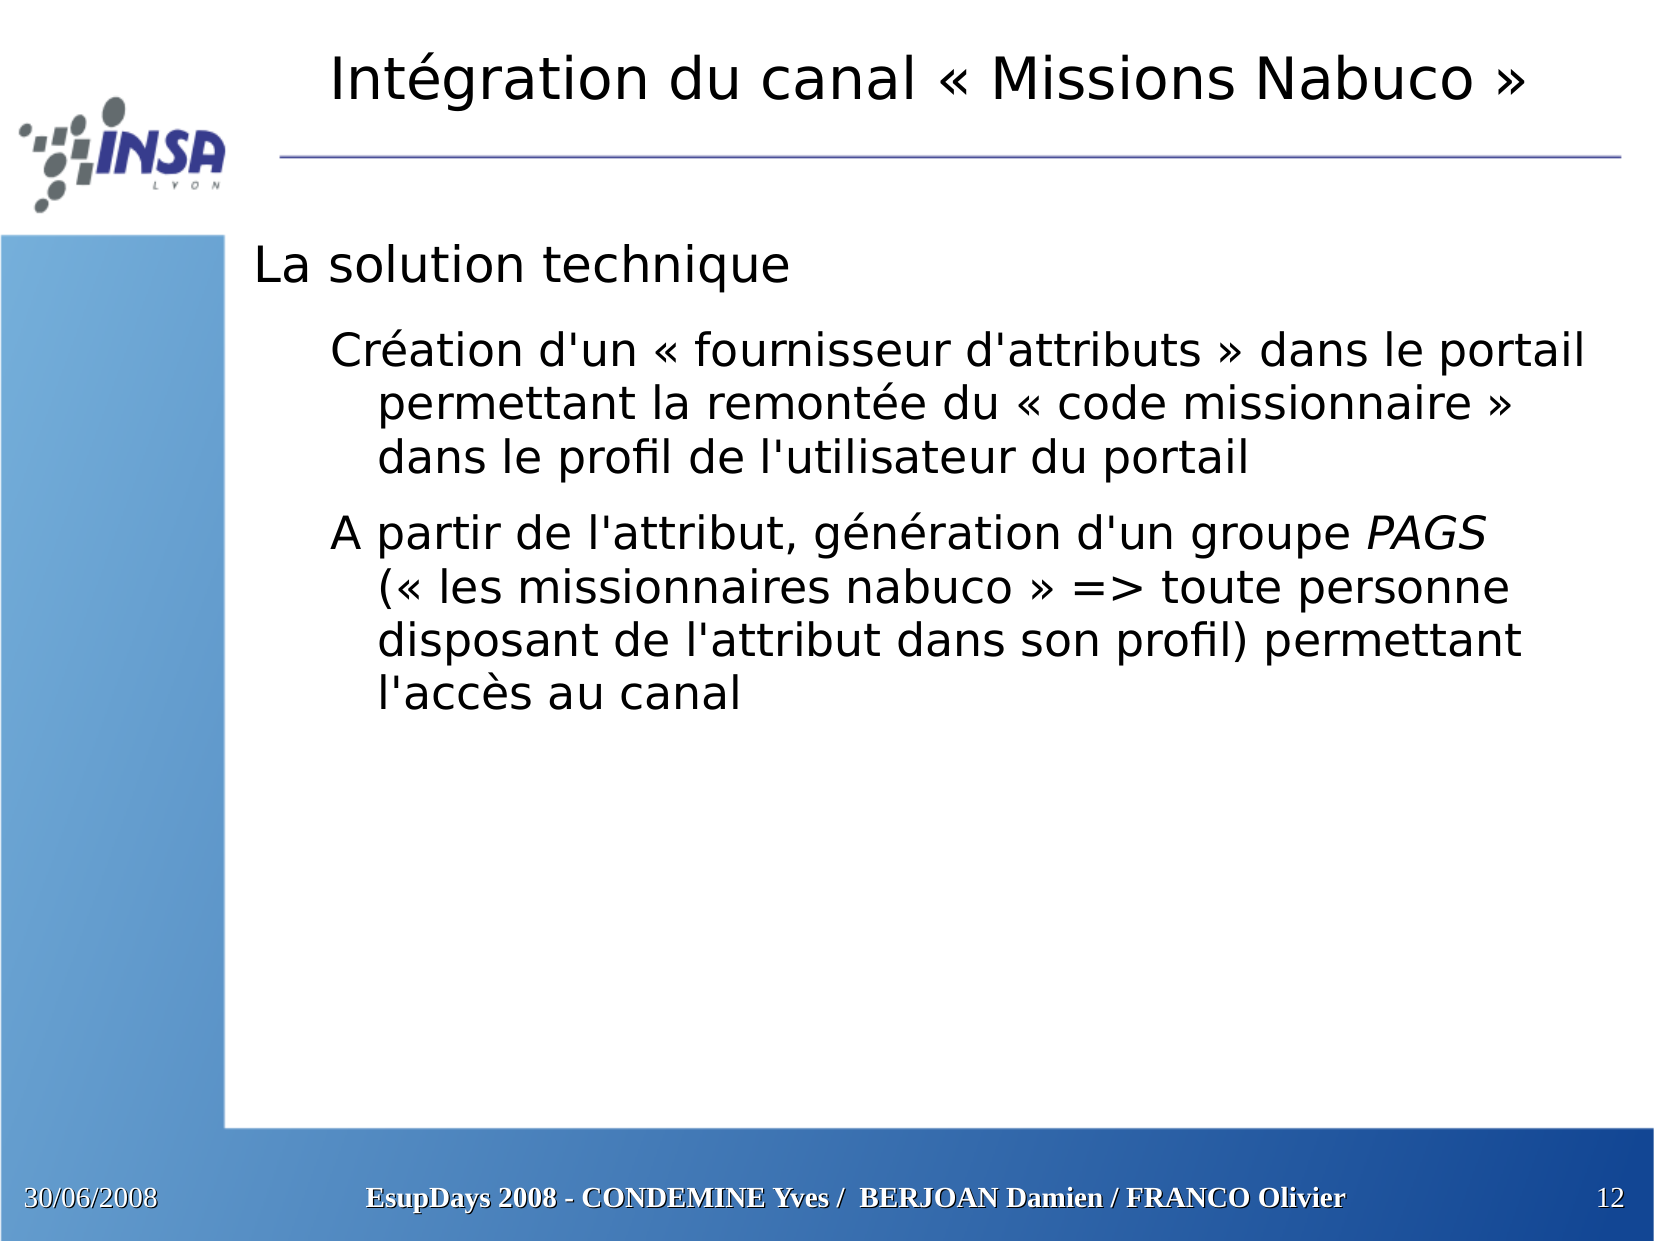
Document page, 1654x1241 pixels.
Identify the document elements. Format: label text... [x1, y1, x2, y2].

title Intégration du canal « Missions Nabuco » [236, 11, 1625, 148]
picture [0, 0, 1654, 1241]
list La solution technique Création d'un « fournisseur d'attributs » dans le portail permettant la remontée du « code missionnaire » dans le profil de l'utilisateur du portail A partir de l'attribut, génération d'un groupe PAGS (« les missionnaires nabuco » => toute personne disposant de l'attribut dans son profil) permettant l'accès au canal [236, 236, 1625, 1123]
